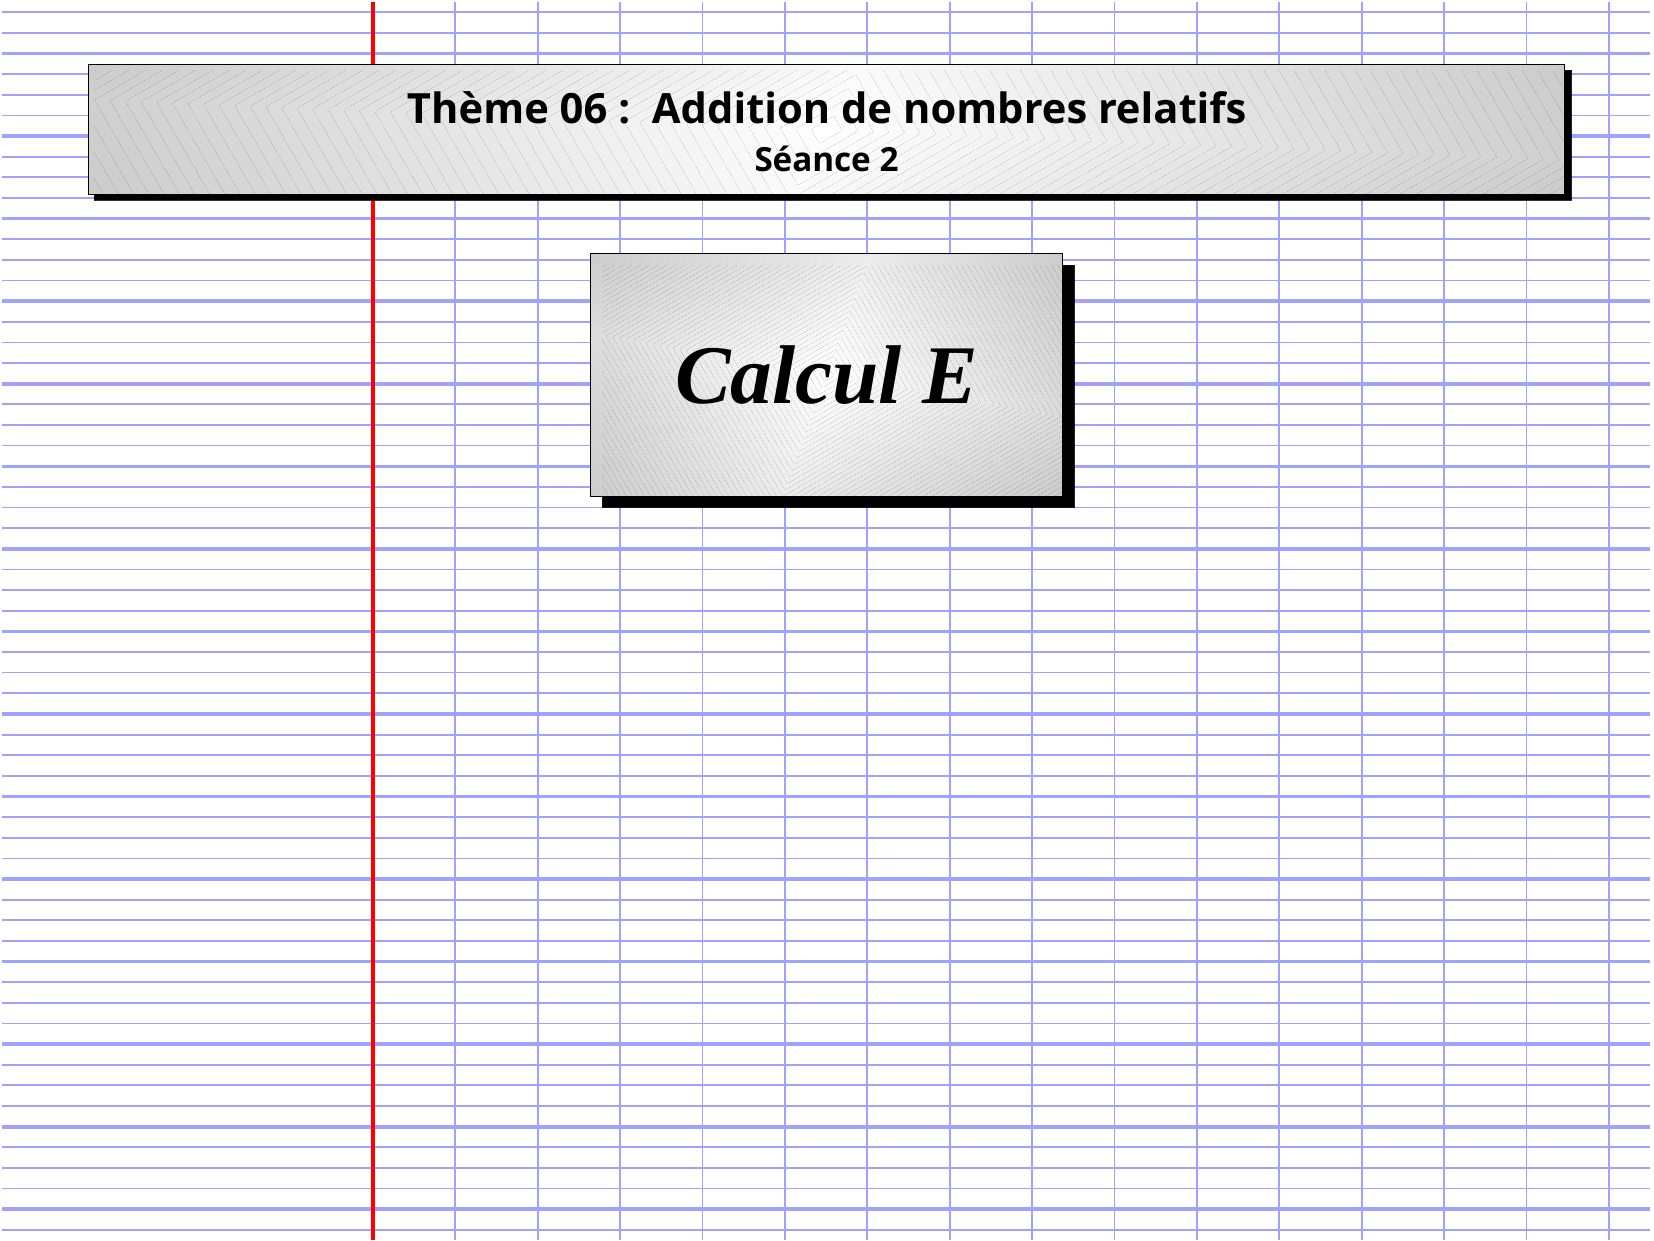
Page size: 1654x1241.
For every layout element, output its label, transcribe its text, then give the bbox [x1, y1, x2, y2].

picture [0, 0, 1654, 1241]
text_box Calcul E [590, 253, 1063, 497]
text_box Thème 06 : Addition de nombres relatifs Séance 2 [88, 64, 1565, 195]
